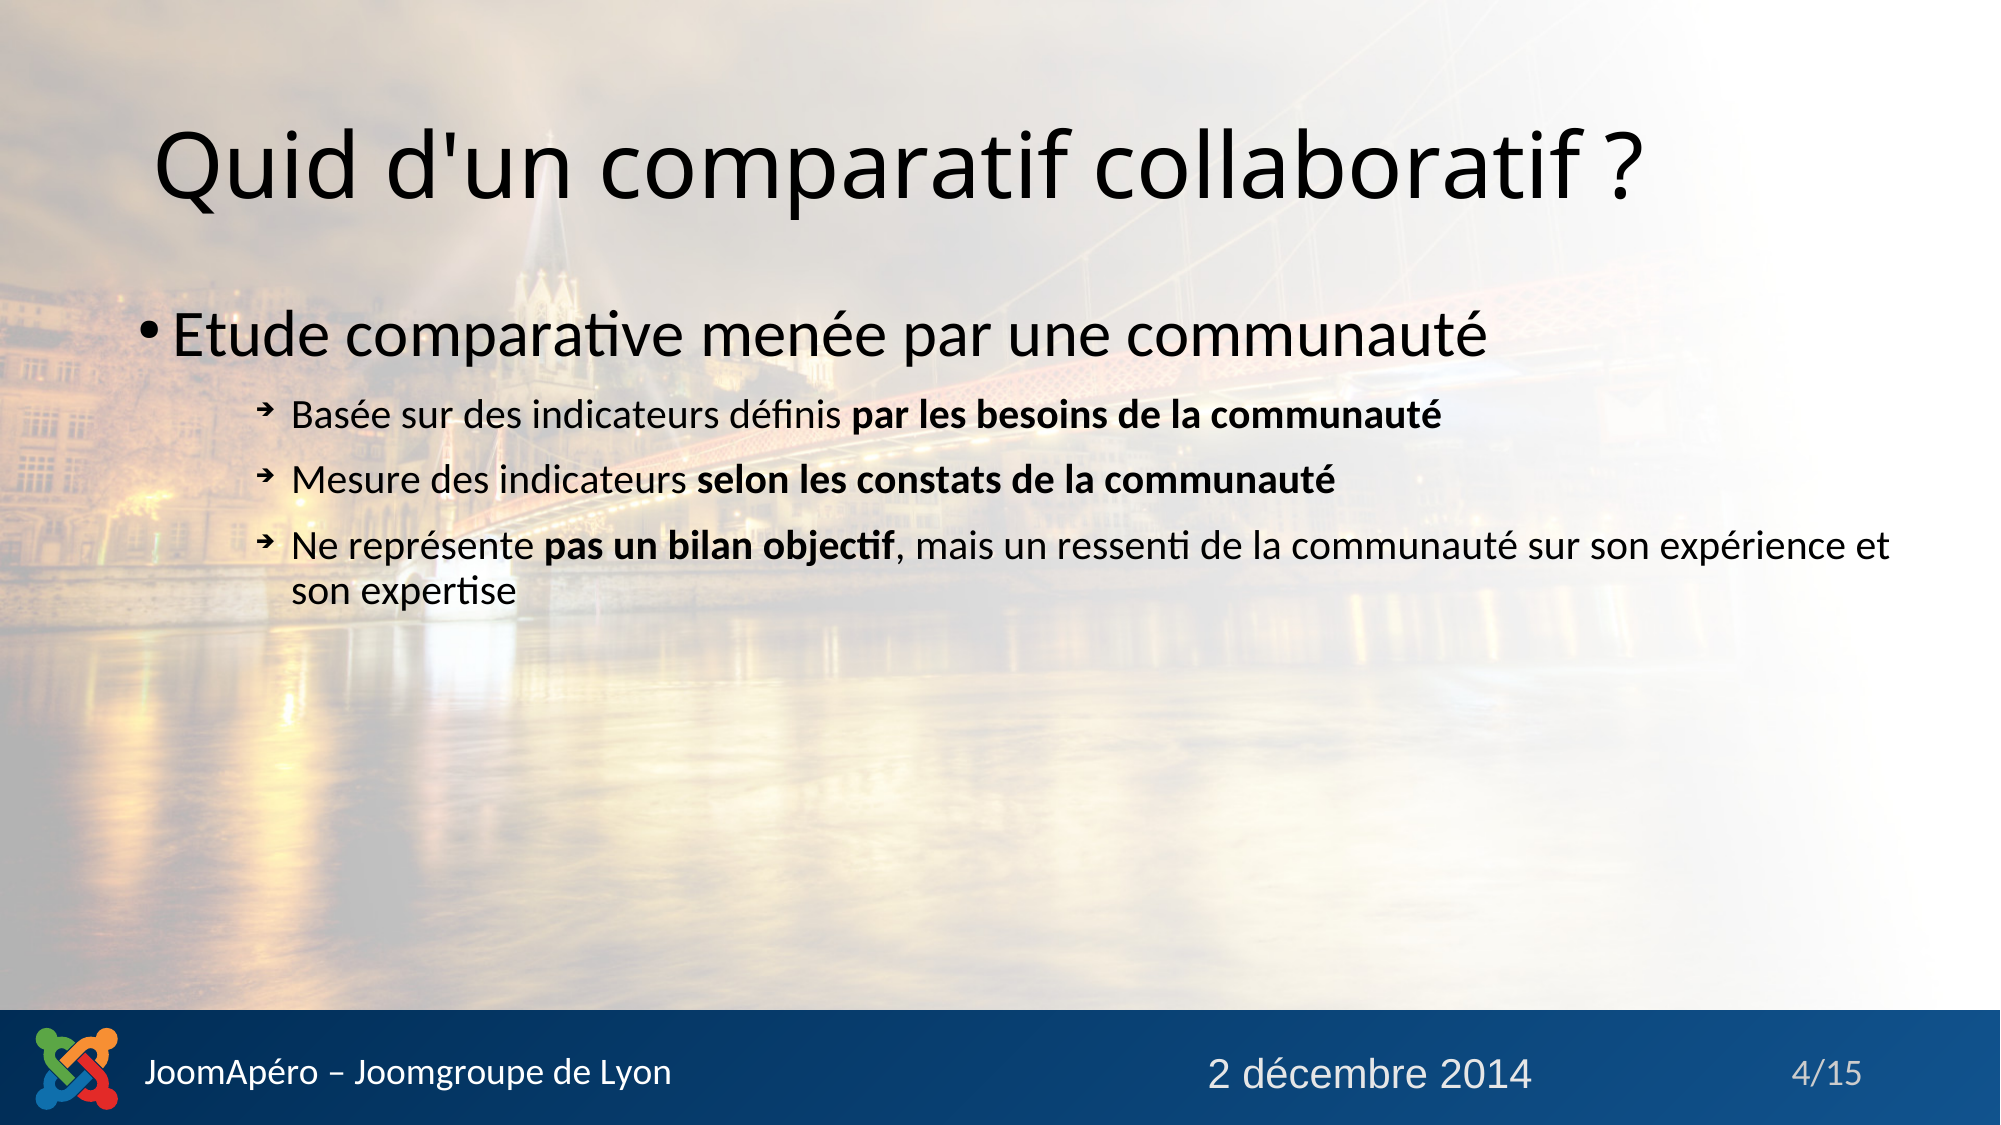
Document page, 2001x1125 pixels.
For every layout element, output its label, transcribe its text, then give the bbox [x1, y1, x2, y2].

title Quid d'un comparatif collaboratif ? [137, 59, 1863, 278]
subtitle Etude comparative menée par une communauté Basée sur des indicateurs définis par les besoins de la communauté Mesure des indicateurs selon les constats de la communauté Ne représente pas un bilan objectif, mais un ressenti de la communauté sur son expérience et son expertise [137, 299, 1914, 1014]
picture [0, 0, 2001, 1125]
